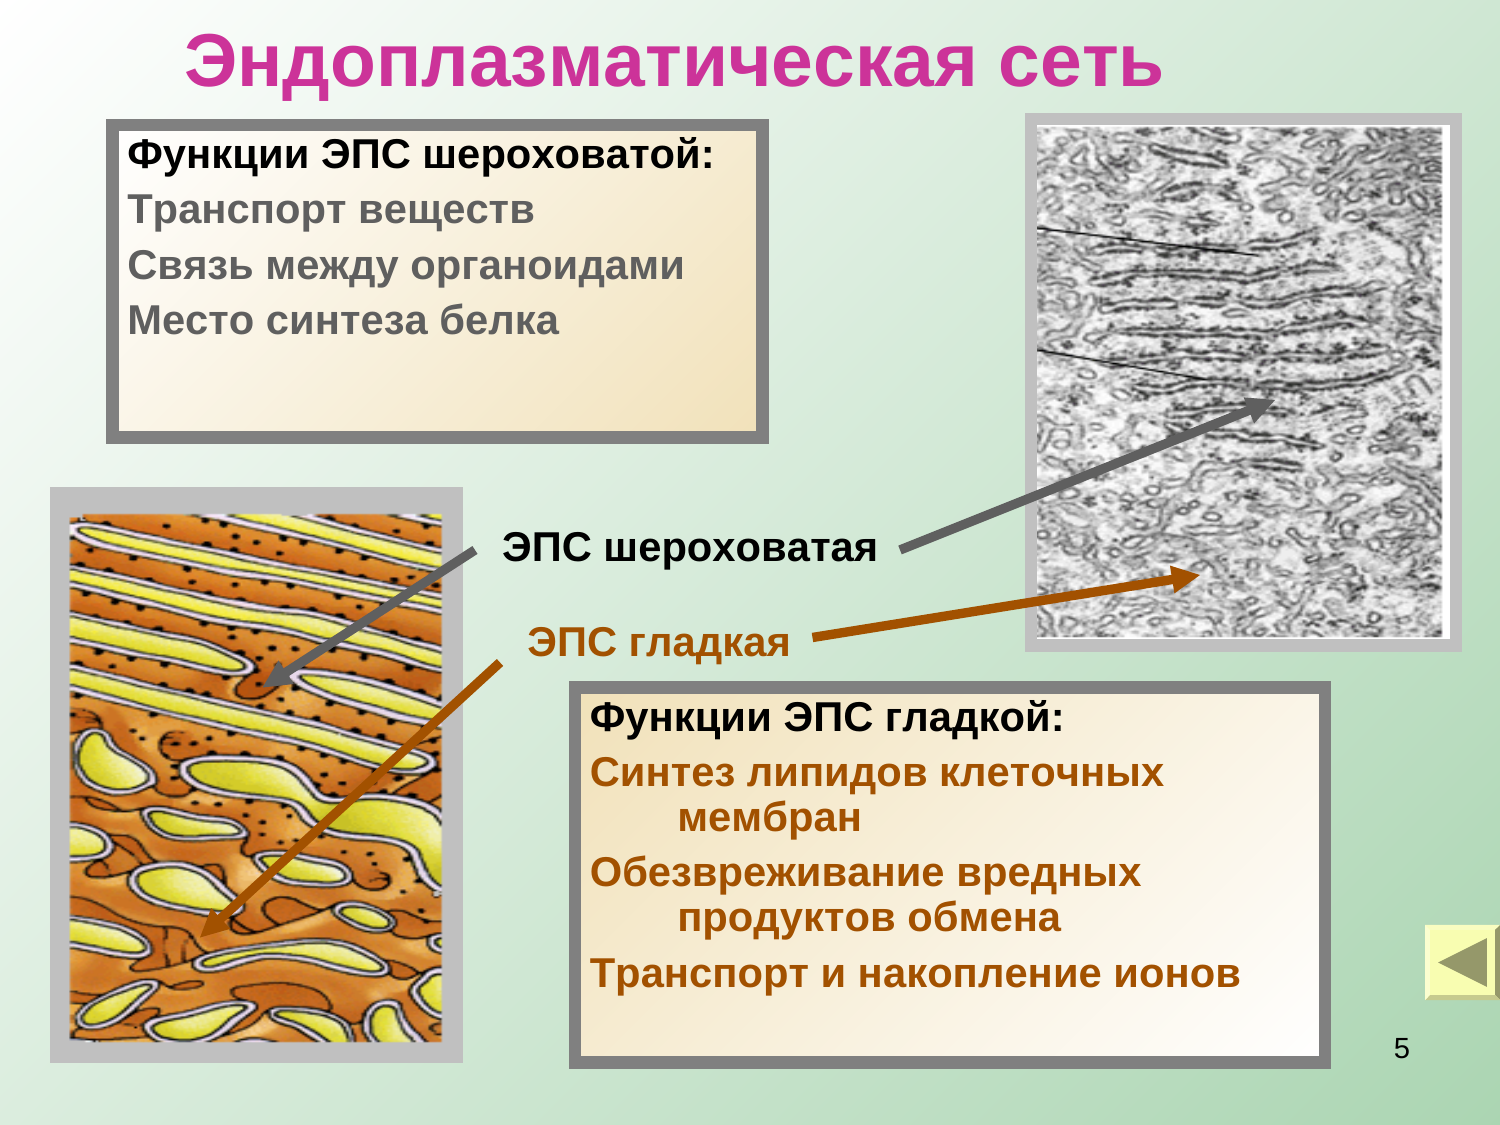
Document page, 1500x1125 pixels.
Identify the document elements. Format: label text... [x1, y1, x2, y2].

text_box ЭПС гладкая [512, 612, 806, 673]
text_box Функции ЭПС гладкой: Синтез липидов клеточных мембран Обезвреживание вредных продуктов обмена Транспорт и накопление ионов [575, 687, 1326, 1063]
text_box ЭПС шероховатая [487, 512, 894, 578]
text_box Эндоплазматическая сеть [0, 0, 1351, 113]
picture [50, 487, 463, 1063]
text_box [1426, 925, 1500, 1001]
picture [1037, 125, 1450, 640]
text_box Функции ЭПС шероховатой: Транспорт веществ Связь между органоидами Место синтеза белка [112, 124, 763, 438]
